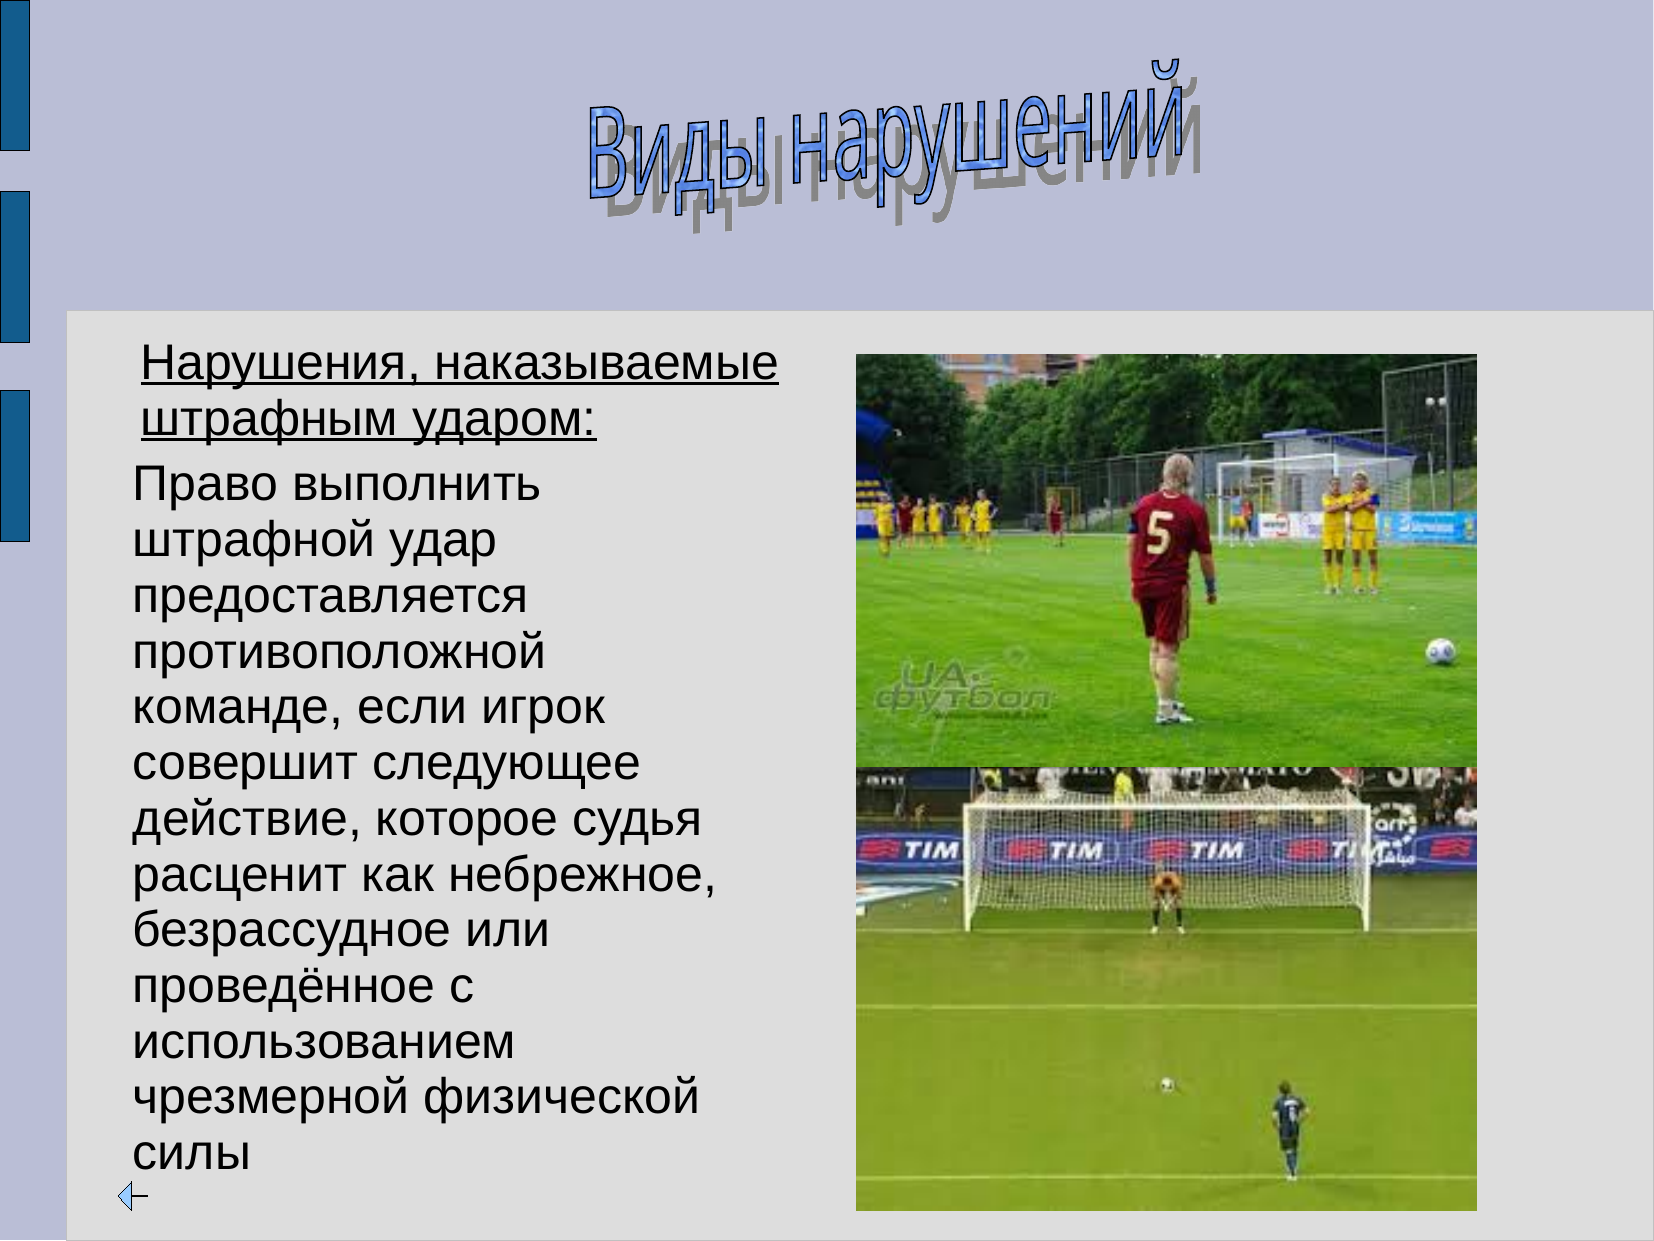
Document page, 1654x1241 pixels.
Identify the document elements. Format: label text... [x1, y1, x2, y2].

text_box Виды нарушений [1152, 59, 1179, 80]
text_box Виды нарушений [675, 121, 714, 216]
text_box [118, 1181, 148, 1211]
text_box Виды нарушений [1148, 86, 1182, 157]
text_box Виды нарушений [635, 124, 669, 195]
text_box Право выполнить штрафной удар предоставляется противоположной команде, если игрок совершит следующее действие, которое судья расценит как небрежное, безрассудное или проведённое с использованием чрезмерной физической силы [118, 448, 739, 1211]
text_box Виды нарушений [1102, 90, 1136, 161]
picture [856, 354, 1477, 1211]
text_box Виды нарушений [721, 120, 752, 189]
text_box Виды нарушений [590, 106, 626, 199]
text_box Виды нарушений [793, 113, 827, 184]
text_box Виды нарушений [914, 103, 950, 204]
text_box Виды нарушений [757, 117, 764, 186]
text_box Виды нарушений [955, 99, 1007, 172]
text_box Виды нарушений [1058, 93, 1091, 164]
text_box Виды нарушений [835, 110, 867, 181]
text_box Нарушения, наказываемые штрафным ударом: [126, 326, 975, 454]
text_box Виды нарушений [877, 106, 911, 208]
text_box Виды нарушений [1016, 96, 1049, 167]
